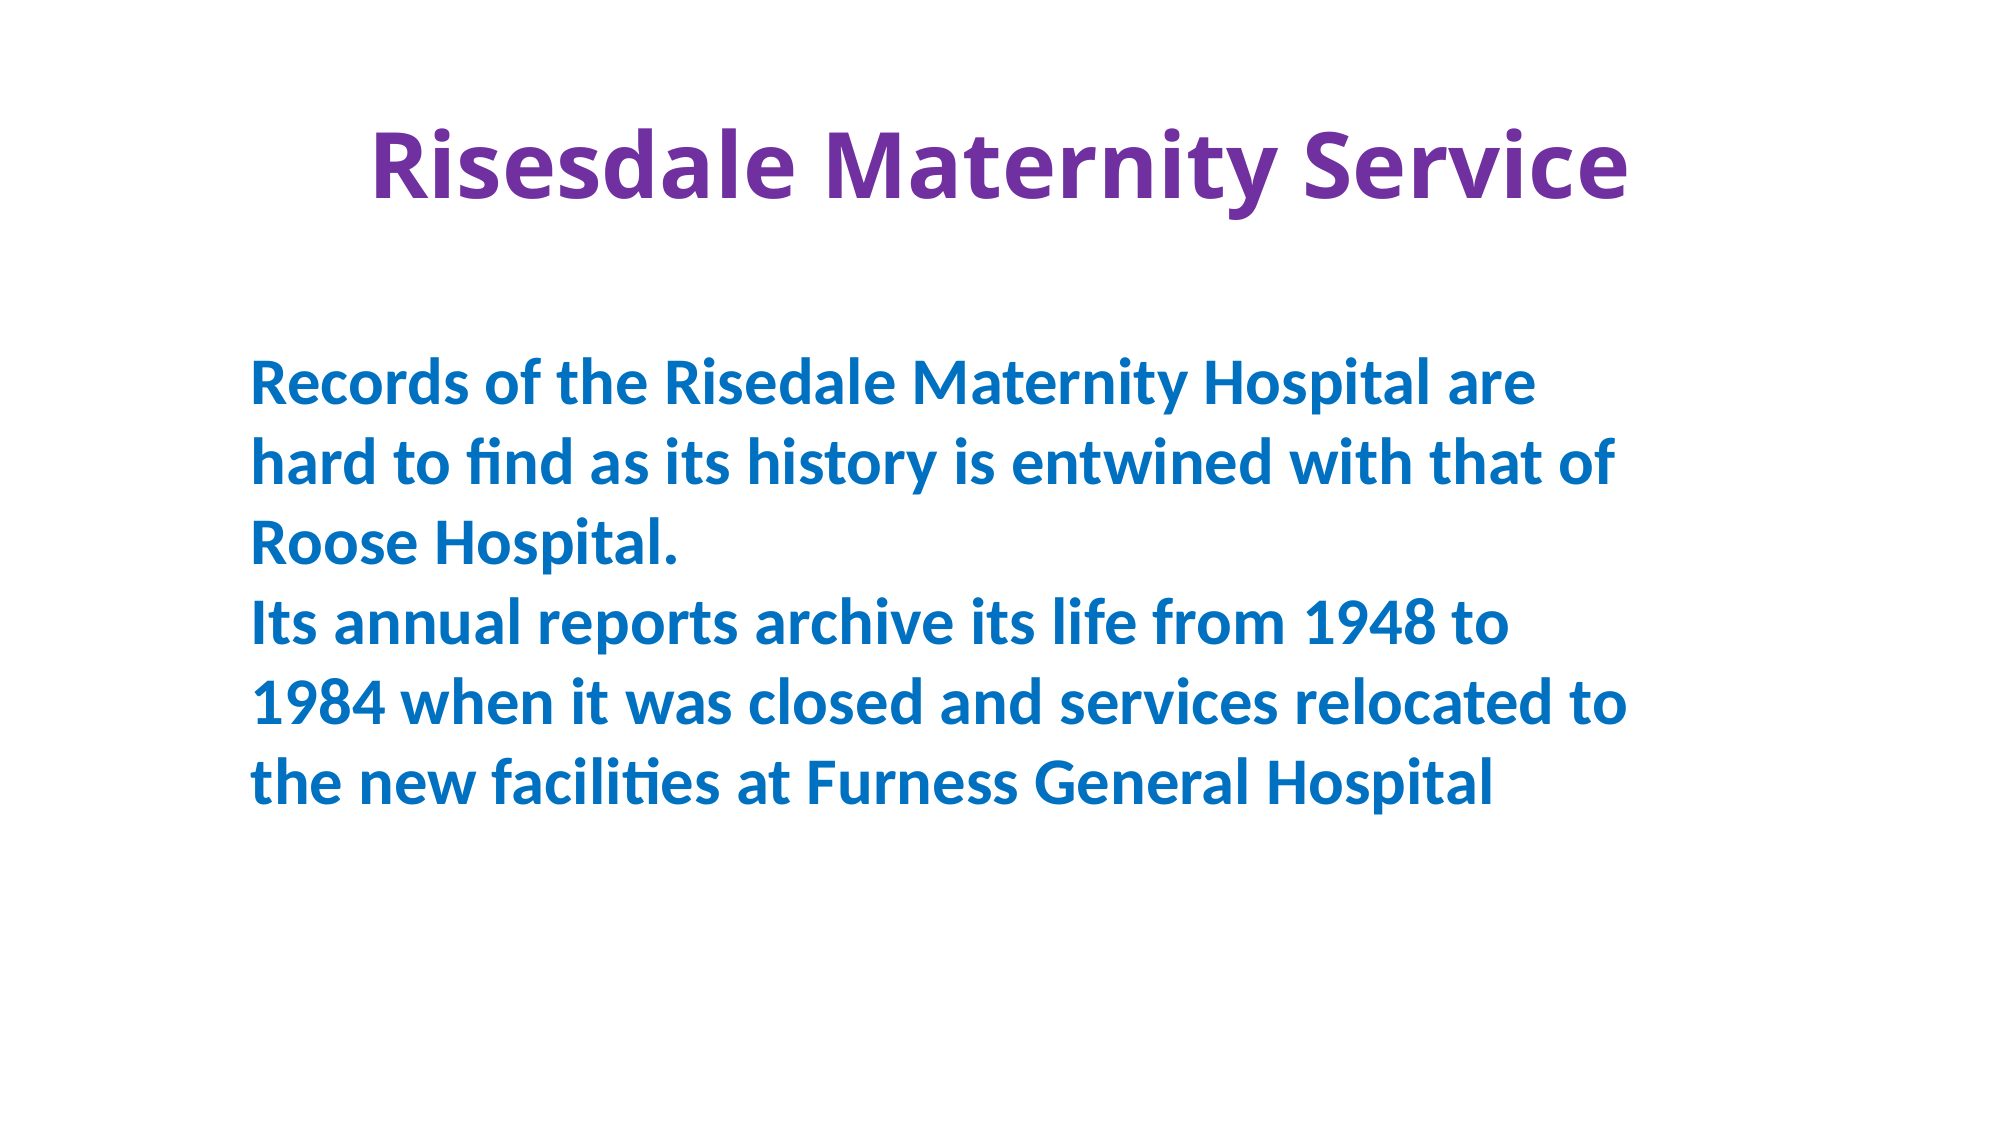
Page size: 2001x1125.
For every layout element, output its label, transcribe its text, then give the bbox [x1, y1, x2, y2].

title Risesdale Maternity Service [137, 59, 1863, 278]
text_box Records of the Risedale Maternity Hospital are hard to find as its history is entwined with that of Roose Hospital. Its annual reports archive its life from 1948 to 1984 when it was closed and services relocated to the new facilities at Furness General Hospital [235, 330, 1673, 831]
